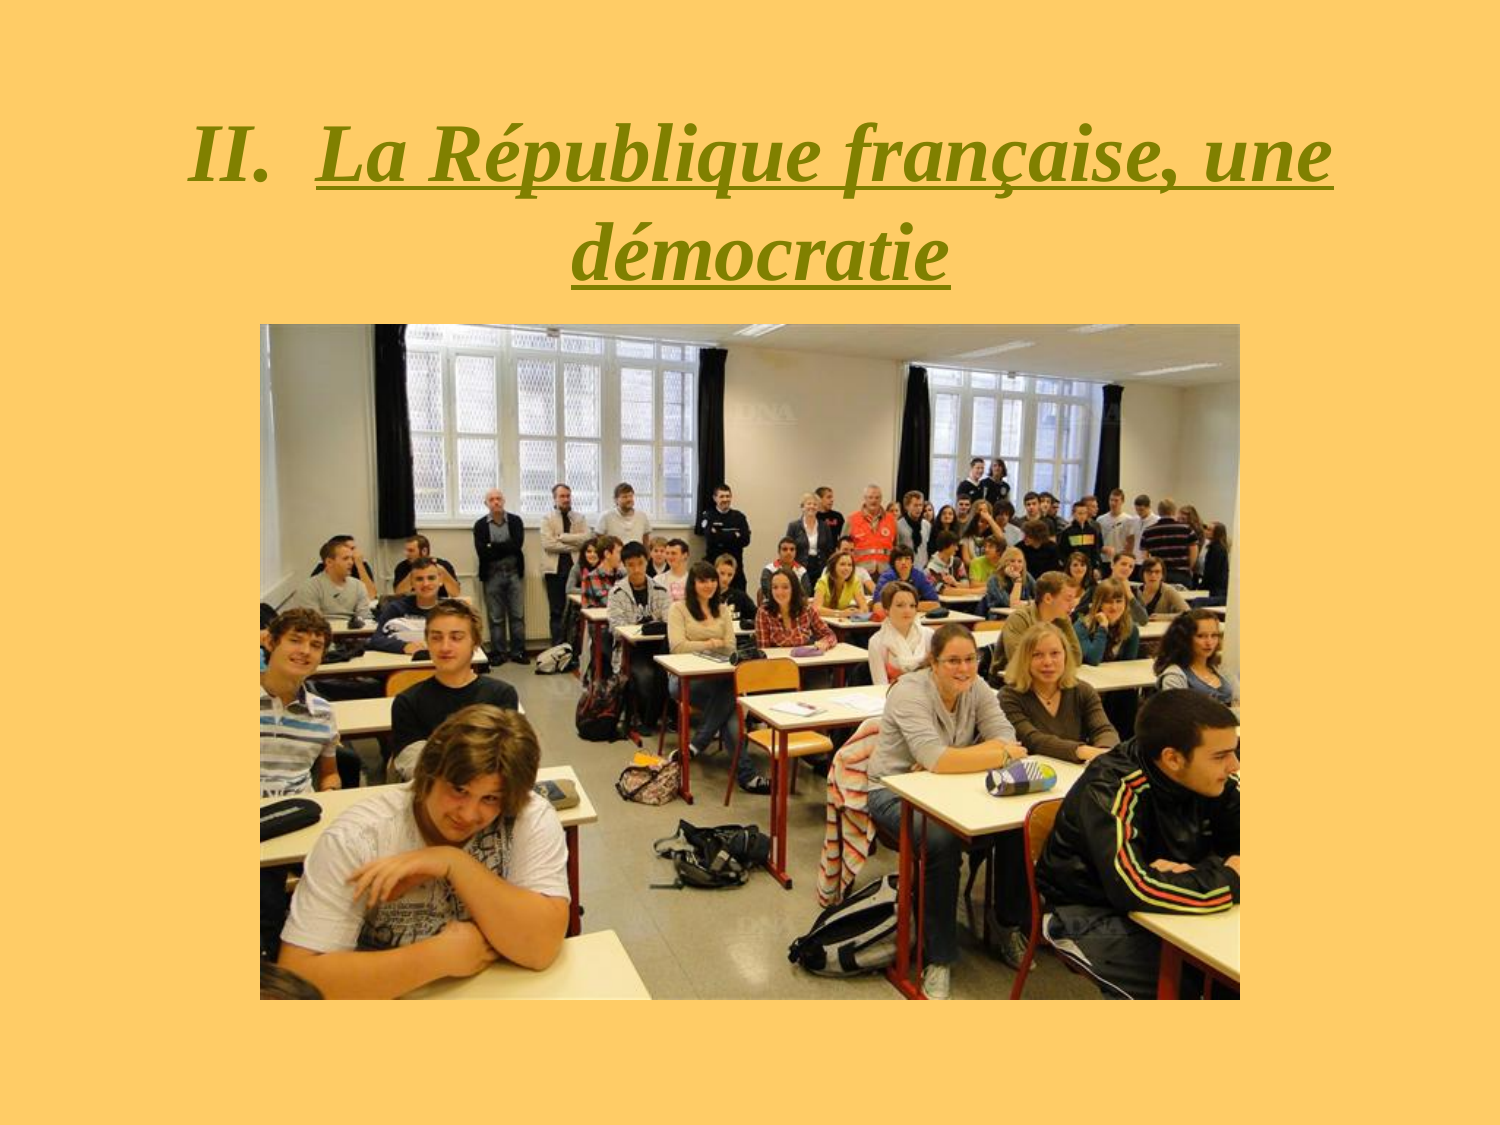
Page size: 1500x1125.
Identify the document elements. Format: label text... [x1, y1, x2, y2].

picture [260, 324, 1240, 1000]
title II. La République française, une démocratie [123, 90, 1399, 278]
